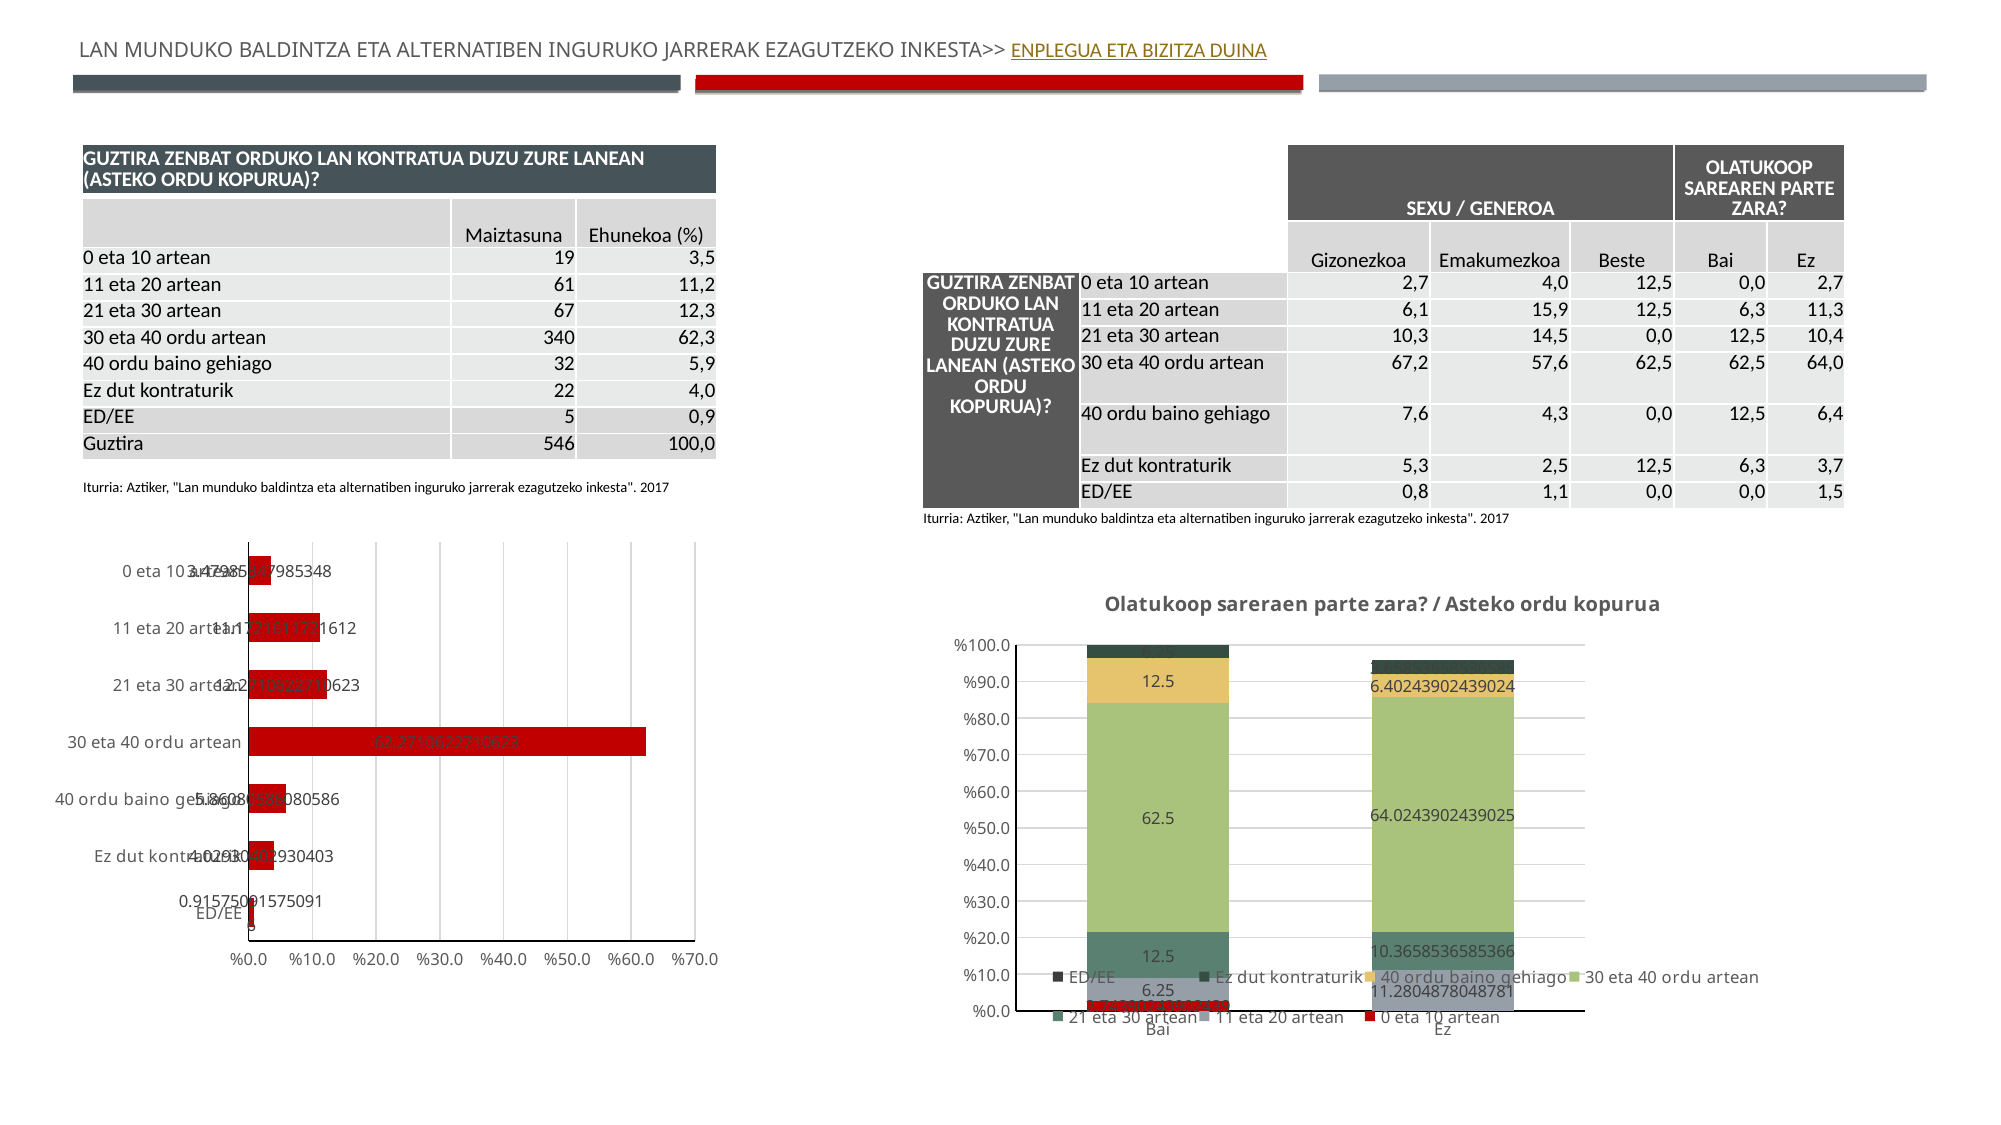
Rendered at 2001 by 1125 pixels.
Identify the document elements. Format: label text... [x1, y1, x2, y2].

table_cell 62,5 [1675, 353, 1766, 403]
table_cell 12,5 [1571, 456, 1673, 481]
table_cell 67 [452, 302, 575, 326]
table_cell 0 eta 10 artean [83, 248, 450, 273]
table_cell 11 eta 20 artean [1081, 300, 1287, 325]
table_cell 11,2 [577, 275, 716, 300]
table_cell 3,7 [1768, 456, 1844, 481]
table_cell Ez [1768, 222, 1844, 272]
table_cell 7,6 [1288, 405, 1429, 454]
table_header GUZTIRA ZENBAT ORDUKO LAN KONTRATUA DUZU ZURE LANEAN (ASTEKO ORDU KOPURUA)? [83, 145, 716, 193]
table_cell 2,5 [1431, 456, 1569, 481]
table_cell 546 [452, 434, 575, 459]
chart [935, 565, 1830, 1050]
table_cell 0,9 [577, 408, 716, 433]
table_cell 14,5 [1431, 327, 1569, 351]
table_cell 5,9 [577, 355, 716, 380]
table_cell GUZTIRA ZENBAT ORDUKO LAN KONTRATUA DUZU ZURE LANEAN (ASTEKO ORDU KOPURUA)? [923, 273, 1079, 508]
table_cell Emakumezkoa [1431, 222, 1569, 272]
table_cell 6,3 [1675, 300, 1766, 325]
table_cell 5 [452, 408, 575, 433]
table_cell Ez dut kontraturik [83, 381, 450, 406]
table_cell 340 [452, 328, 575, 353]
table_header OLATUKOOP SAREAREN PARTE ZARA? [1675, 145, 1844, 220]
table_cell 0,8 [1288, 483, 1429, 508]
table_cell 61 [452, 275, 575, 300]
table_cell Ehunekoa (%) [577, 199, 716, 247]
table_cell 100,0 [577, 434, 716, 459]
table_cell Beste [1571, 222, 1673, 272]
table_header SEXU / GENEROA [1288, 145, 1673, 220]
table_cell 2,7 [1288, 273, 1429, 298]
table_cell 5,3 [1288, 456, 1429, 481]
table_cell 0,0 [1571, 483, 1673, 508]
table_cell Iturria: Aztiker, "Lan munduko baldintza eta alternatiben inguruko jarrerak ezagutzeko inkesta". 2017 [923, 509, 1844, 527]
table_cell 0,0 [1675, 273, 1766, 298]
table_cell [83, 199, 450, 247]
table_cell Maiztasuna [452, 199, 575, 247]
table_cell Gizonezkoa [1288, 222, 1429, 272]
table_cell 12,3 [577, 302, 716, 326]
table_cell 3,5 [577, 248, 716, 273]
table_cell 21 eta 30 artean [83, 302, 450, 326]
table_cell 10,3 [1288, 327, 1429, 351]
table_cell 2,7 [1768, 273, 1844, 298]
table_cell 21 eta 30 artean [1081, 327, 1287, 351]
table_cell ED/EE [83, 408, 450, 433]
table_cell Bai [1675, 222, 1766, 272]
table_cell Guztira [83, 434, 450, 459]
table_cell 67,2 [1288, 353, 1429, 403]
table_cell [1081, 222, 1287, 272]
table_cell 12,5 [1571, 273, 1673, 298]
table_cell Ez dut kontraturik [1081, 456, 1287, 481]
table_cell 22 [452, 381, 575, 406]
chart [41, 533, 733, 980]
table_cell 32 [452, 355, 575, 380]
table_cell 4,3 [1431, 405, 1569, 454]
table_cell 0,0 [1571, 327, 1673, 351]
table_cell 11 eta 20 artean [83, 275, 450, 300]
table_cell 6,4 [1768, 405, 1844, 454]
table_cell 40 ordu baino gehiago [1081, 405, 1287, 454]
table_cell 12,5 [1571, 300, 1673, 325]
table_cell 12,5 [1675, 405, 1766, 454]
table_cell 30 eta 40 ordu artean [83, 328, 450, 353]
table_cell 40 ordu baino gehiago [83, 355, 450, 380]
table_header [923, 145, 1079, 220]
table_cell 11,3 [1768, 300, 1844, 325]
table_cell 4,0 [577, 381, 716, 406]
table_cell 1,1 [1431, 483, 1569, 508]
table_cell Iturria: Aztiker, "Lan munduko baldintza eta alternatiben inguruko jarrerak ezagutzeko inkesta". 2017 [83, 461, 716, 496]
table_cell 64,0 [1768, 353, 1844, 403]
table_cell 62,3 [577, 328, 716, 353]
table_cell [923, 222, 1079, 272]
table_cell 0 eta 10 artean [1081, 273, 1287, 298]
table_cell 0,0 [1571, 405, 1673, 454]
table_cell 6,3 [1675, 456, 1766, 481]
text_box LAN MUNDUKO BALDINTZA ETA ALTERNATIBEN INGURUKO JARRERAK EZAGUTZEKO INKESTA>> ENPLEGUA ETA BIZITZA DUINA [64, 29, 1926, 69]
table_cell 10,4 [1768, 327, 1844, 351]
table_cell 6,1 [1288, 300, 1429, 325]
table_cell 0,0 [1675, 483, 1766, 508]
table_cell 1,5 [1768, 483, 1844, 508]
table_cell 30 eta 40 ordu artean [1081, 353, 1287, 403]
table_header [1081, 145, 1287, 220]
table_cell 62,5 [1571, 353, 1673, 403]
table_cell ED/EE [1081, 483, 1287, 508]
table_cell 4,0 [1431, 273, 1569, 298]
table_cell 19 [452, 248, 575, 273]
table_cell 15,9 [1431, 300, 1569, 325]
table_cell 57,6 [1431, 353, 1569, 403]
table_cell 12,5 [1675, 327, 1766, 351]
